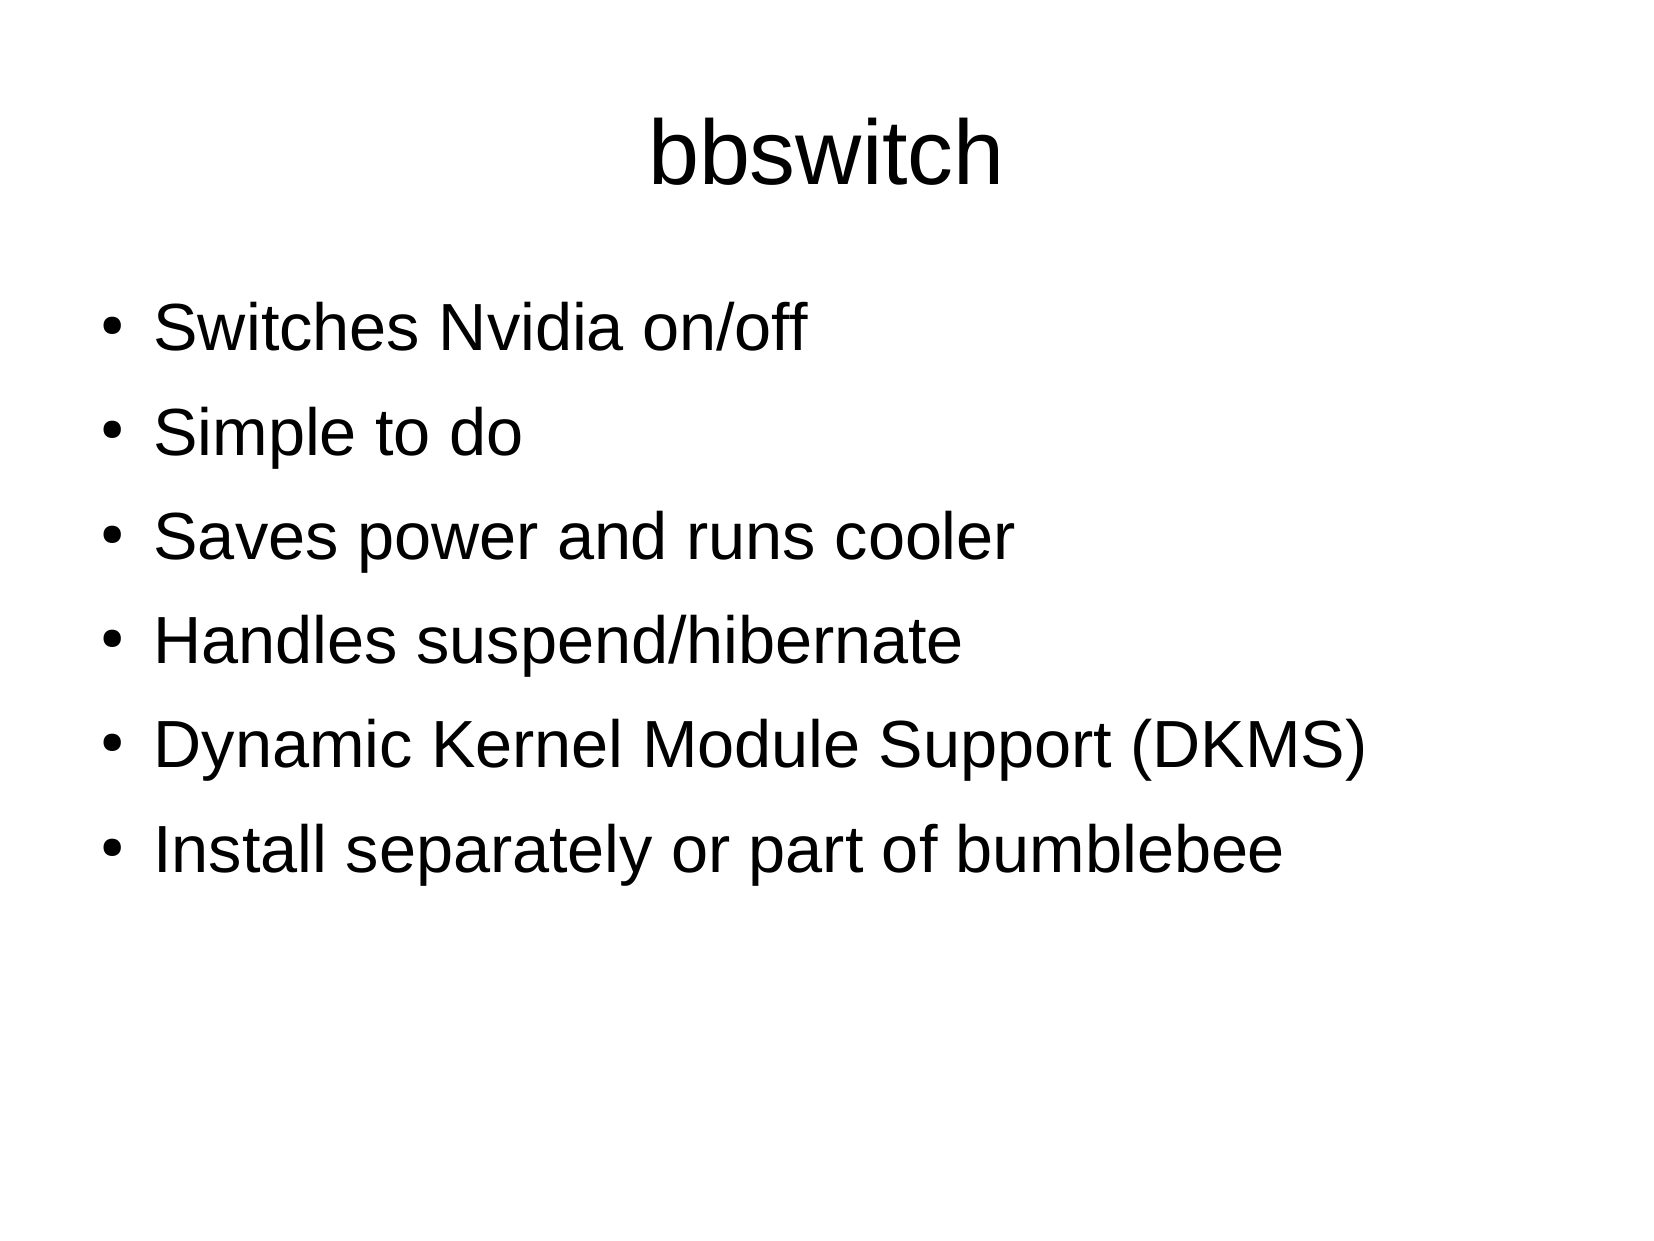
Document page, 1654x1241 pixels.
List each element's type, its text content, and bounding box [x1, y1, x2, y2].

list Switches Nvidia on/off Simple to do Saves power and runs cooler Handles suspend/hibernate Dynamic Kernel Module Support (DKMS) Install separately or part of bumblebee [82, 290, 1538, 1010]
title bbswitch [82, 49, 1571, 257]
